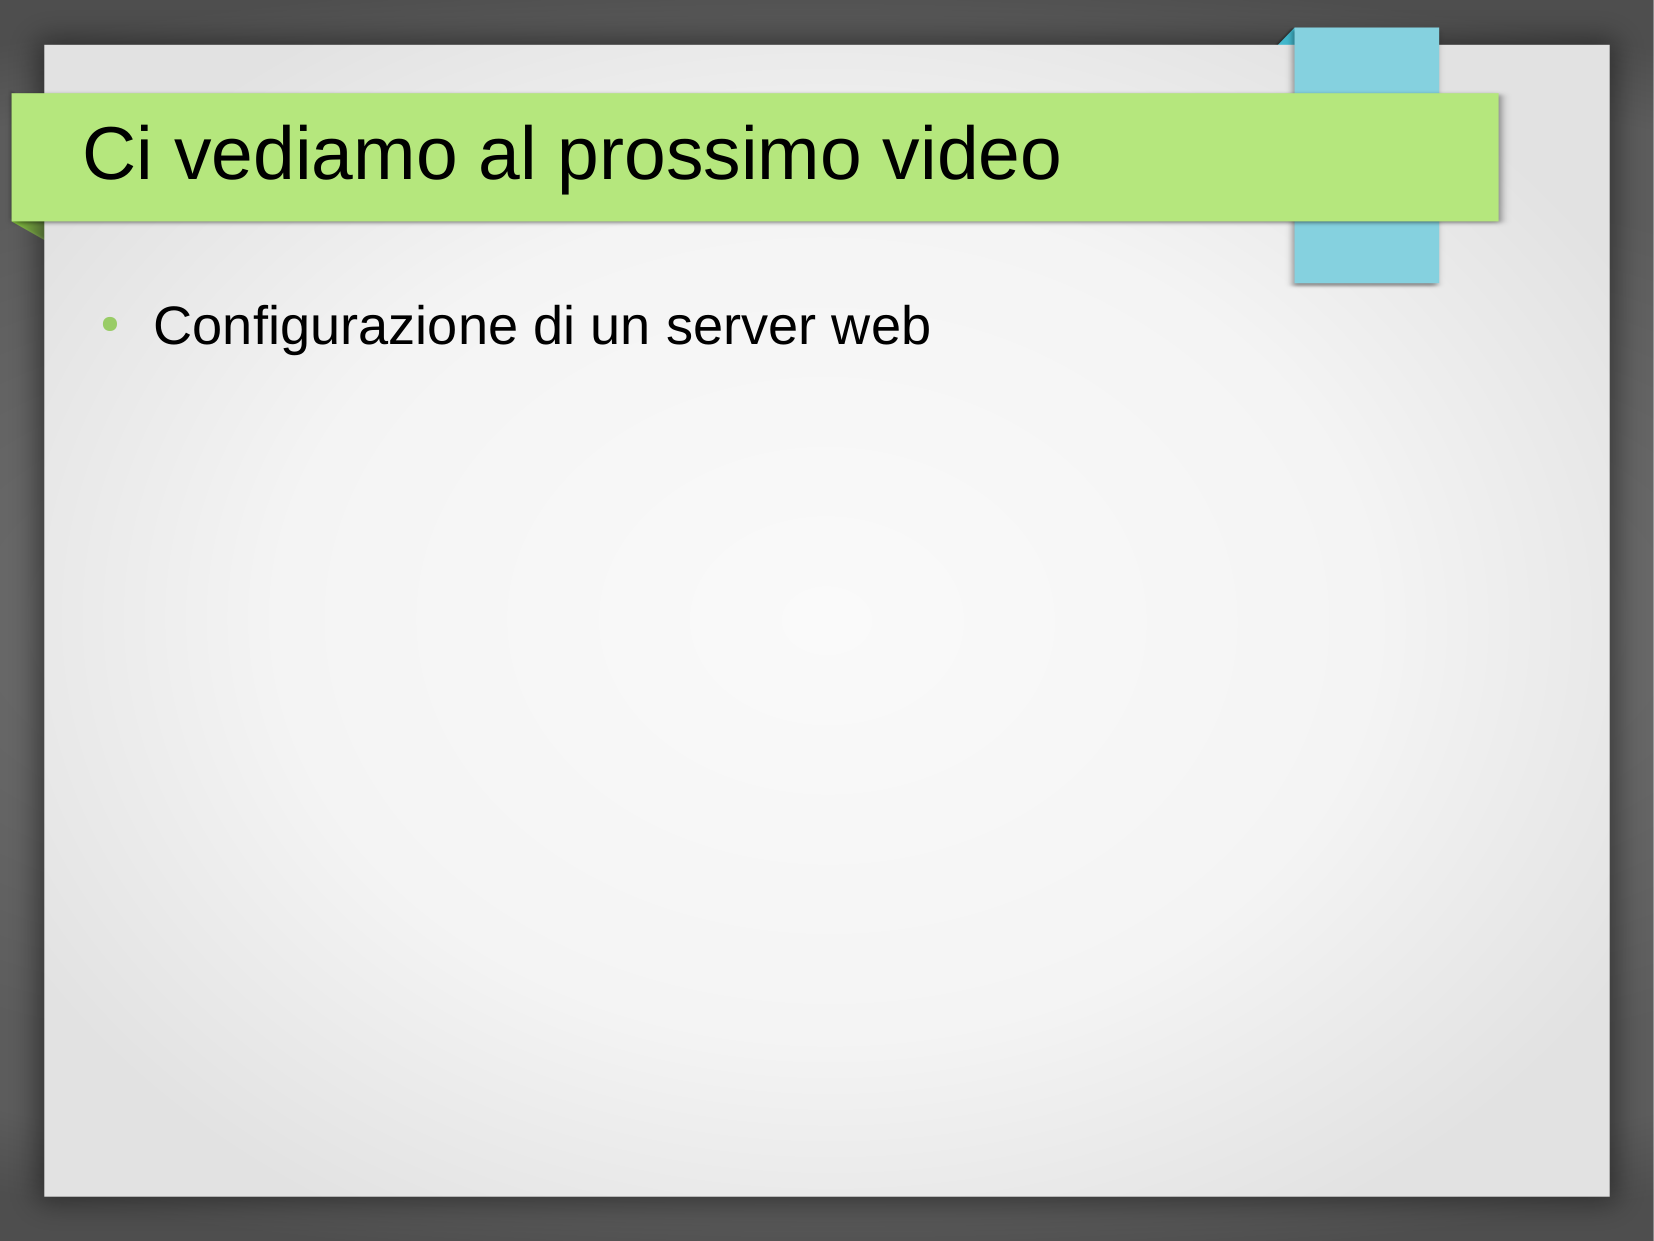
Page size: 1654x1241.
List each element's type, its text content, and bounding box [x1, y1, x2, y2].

list Configurazione di un server web [82, 295, 1571, 1015]
title Ci vediamo al prossimo video [82, 94, 1264, 213]
picture [0, 0, 1654, 1241]
